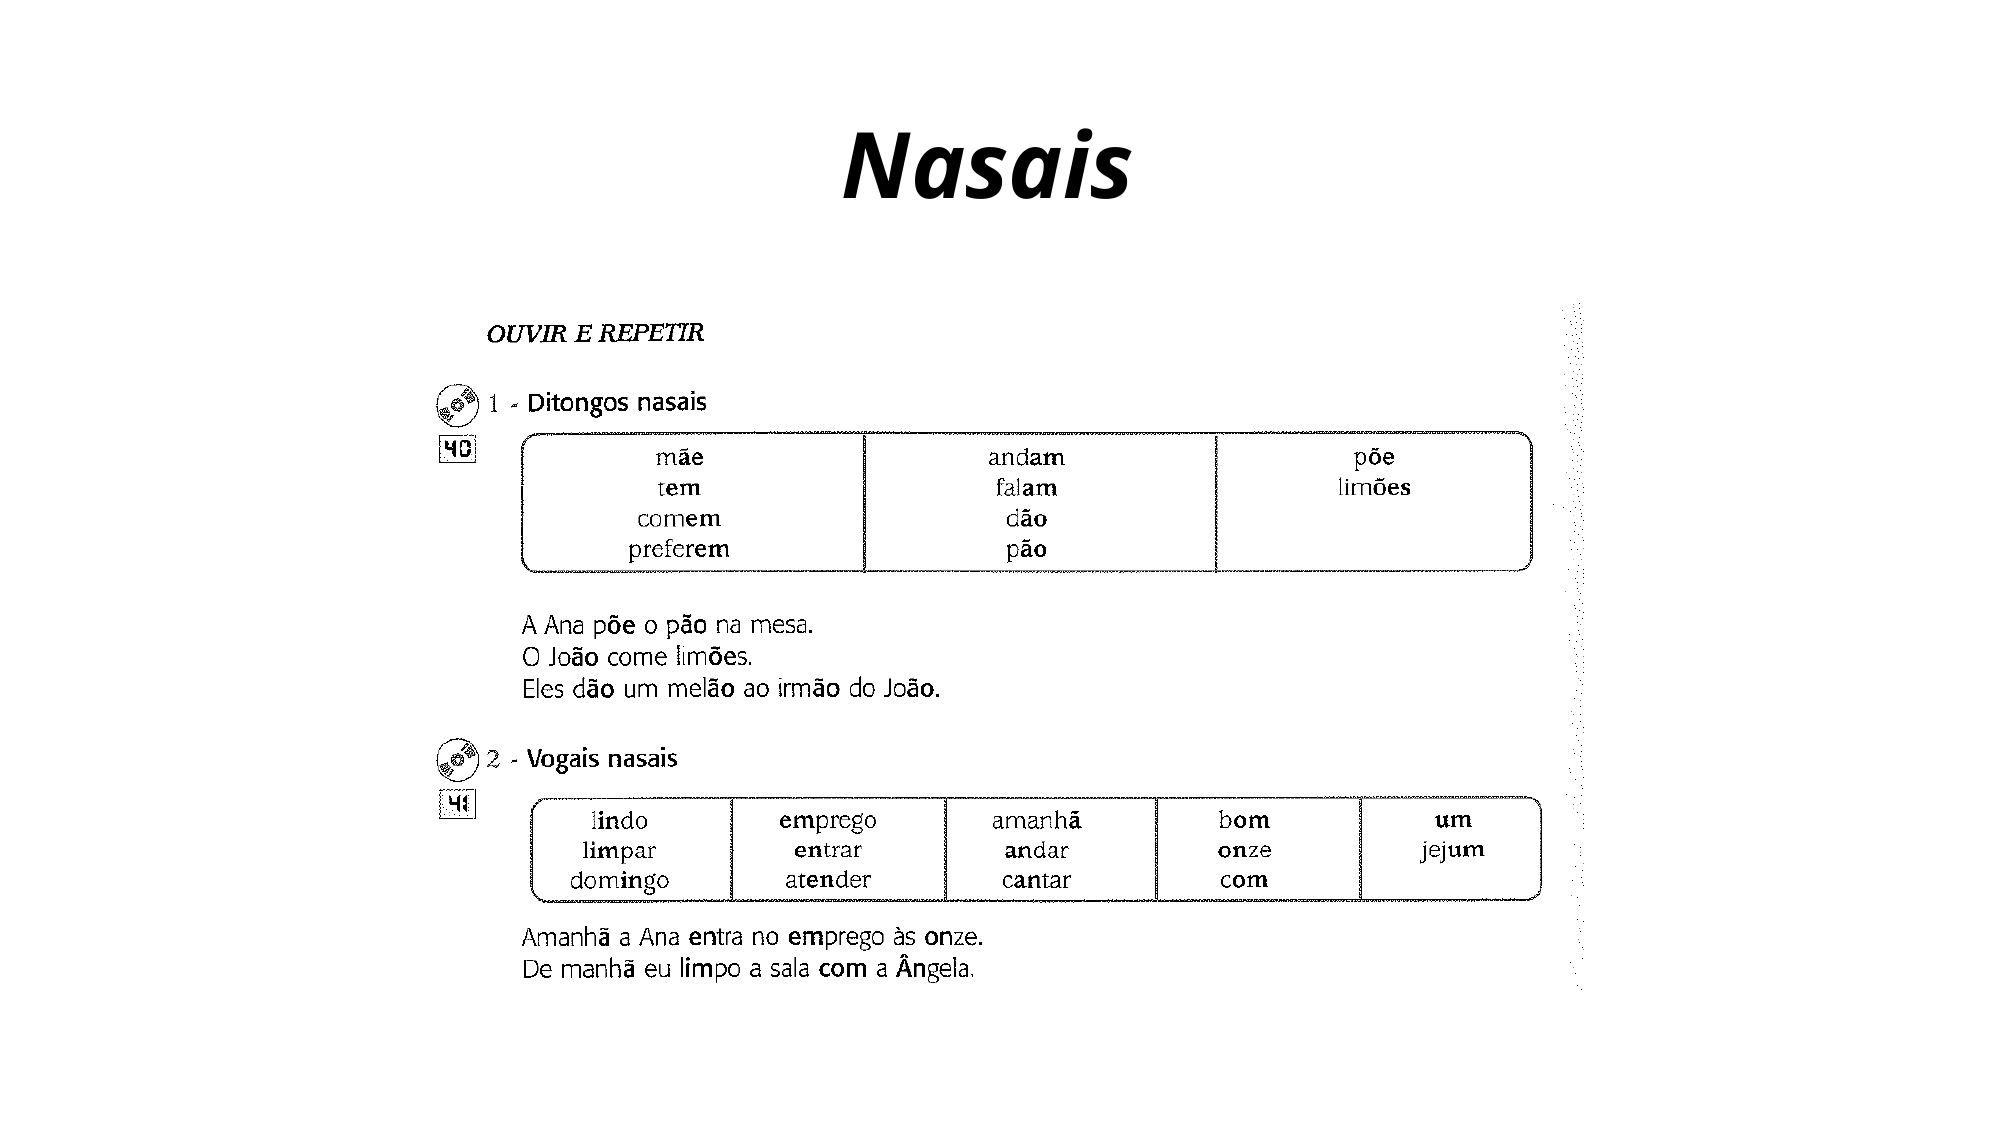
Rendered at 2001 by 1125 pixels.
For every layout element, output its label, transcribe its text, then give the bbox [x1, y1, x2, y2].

picture [416, 299, 1584, 1014]
title Nasais [137, 59, 1863, 278]
